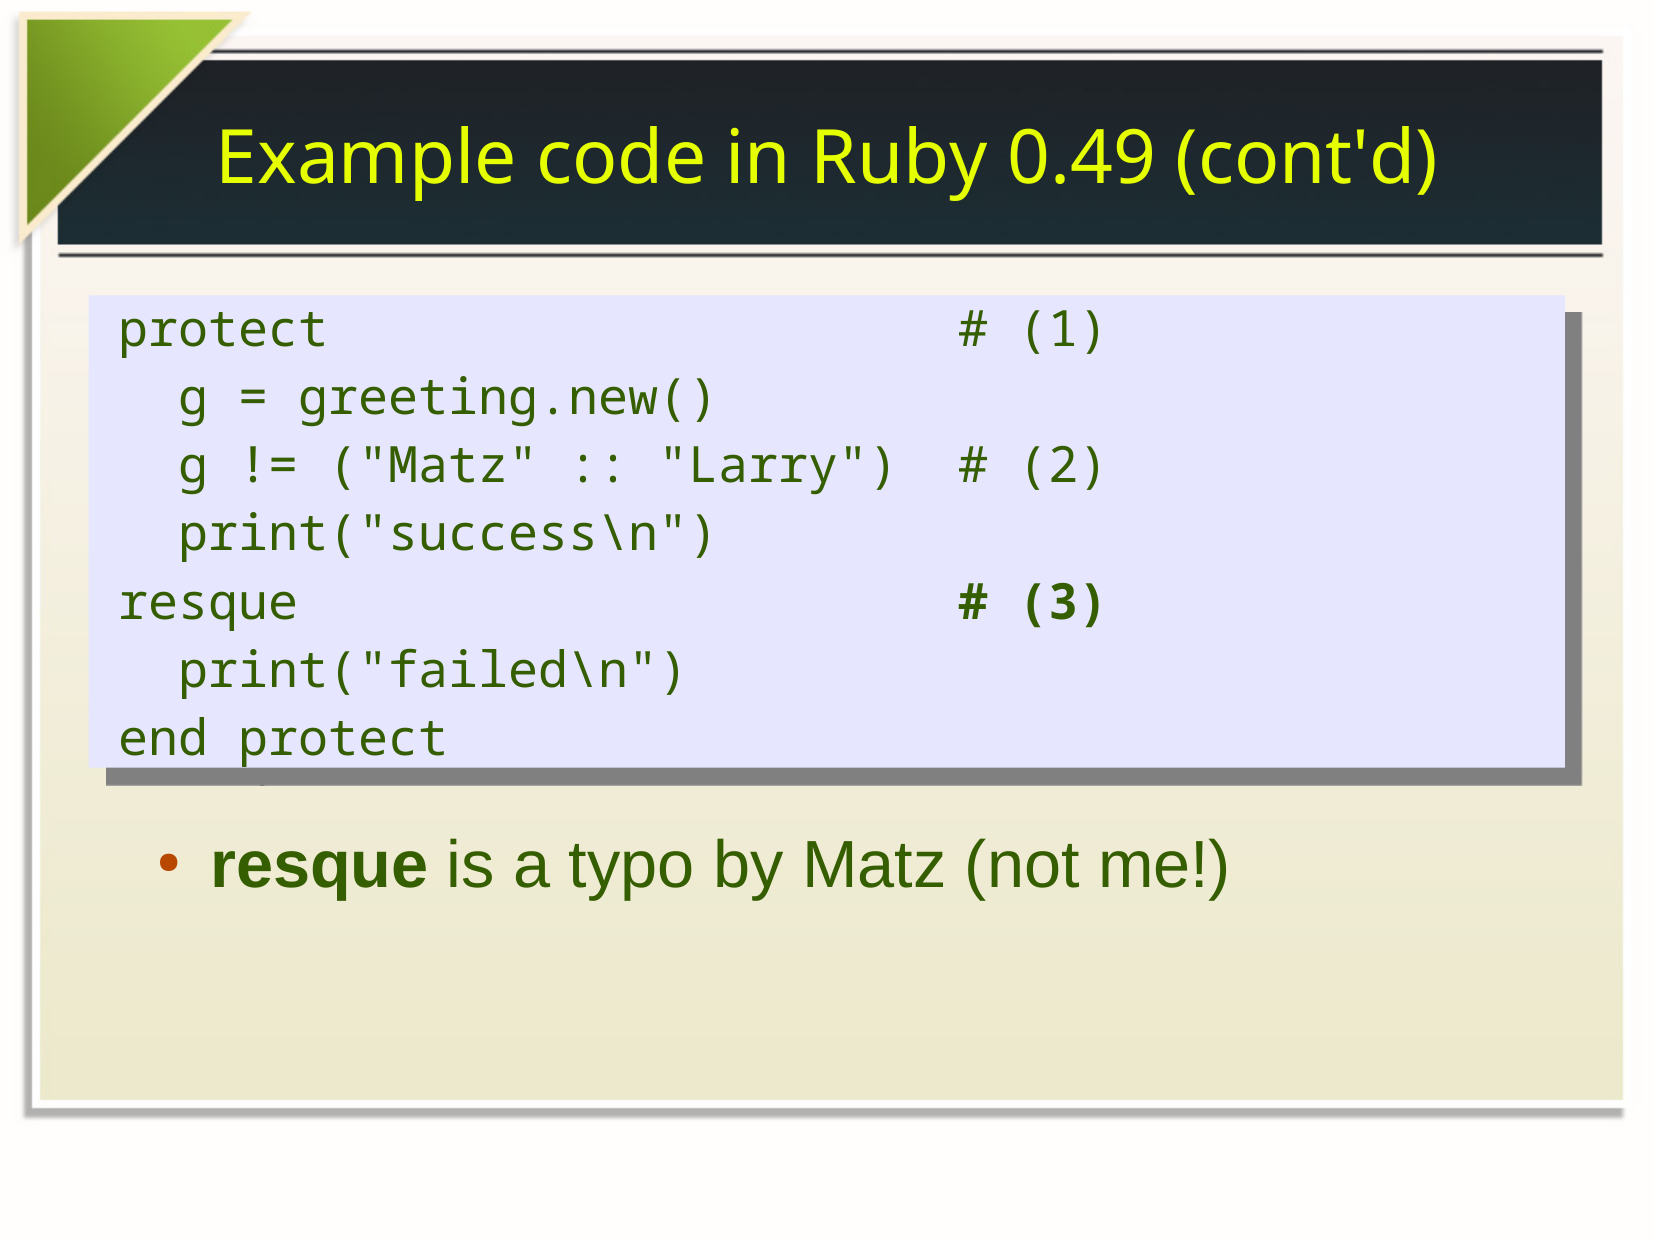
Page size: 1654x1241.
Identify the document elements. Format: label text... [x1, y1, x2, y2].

picture [0, 0, 1654, 1241]
text_box protect # (1) g = greeting.new() g != ("Matz" :: "Larry") # (2) print("success\n") resque # (3) print("failed\n") end protect [88, 295, 1565, 768]
title Example code in Ruby 0.49 (cont'd) [121, 73, 1534, 237]
list resque is a typo by Matz (not me!) [121, 826, 1534, 1087]
